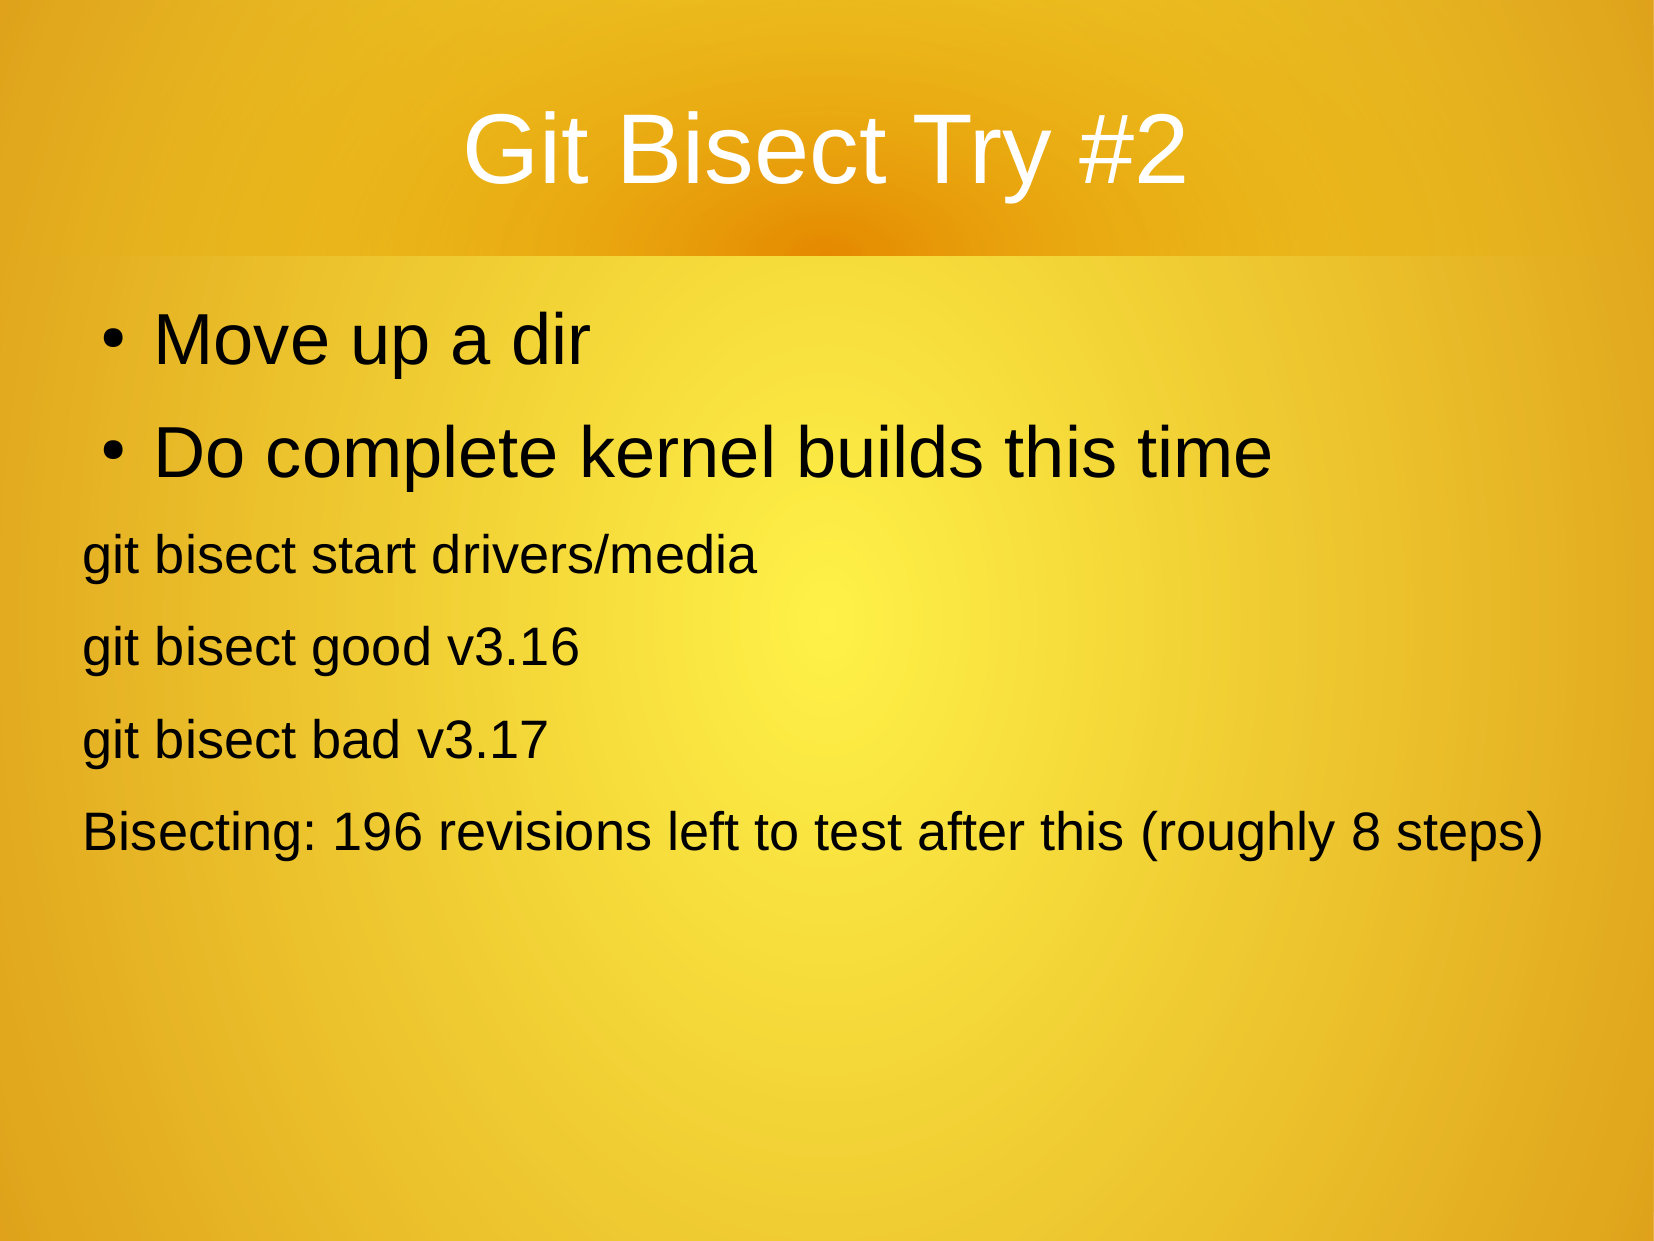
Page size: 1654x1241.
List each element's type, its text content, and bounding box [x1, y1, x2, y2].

title Git Bisect Try #2 [82, 47, 1571, 252]
list Move up a dir Do complete kernel builds this time git bisect start drivers/media git bisect good v3.16 git bisect bad v3.17 Bisecting: 196 revisions left to test after this (roughly 8 steps) [82, 299, 1571, 1019]
